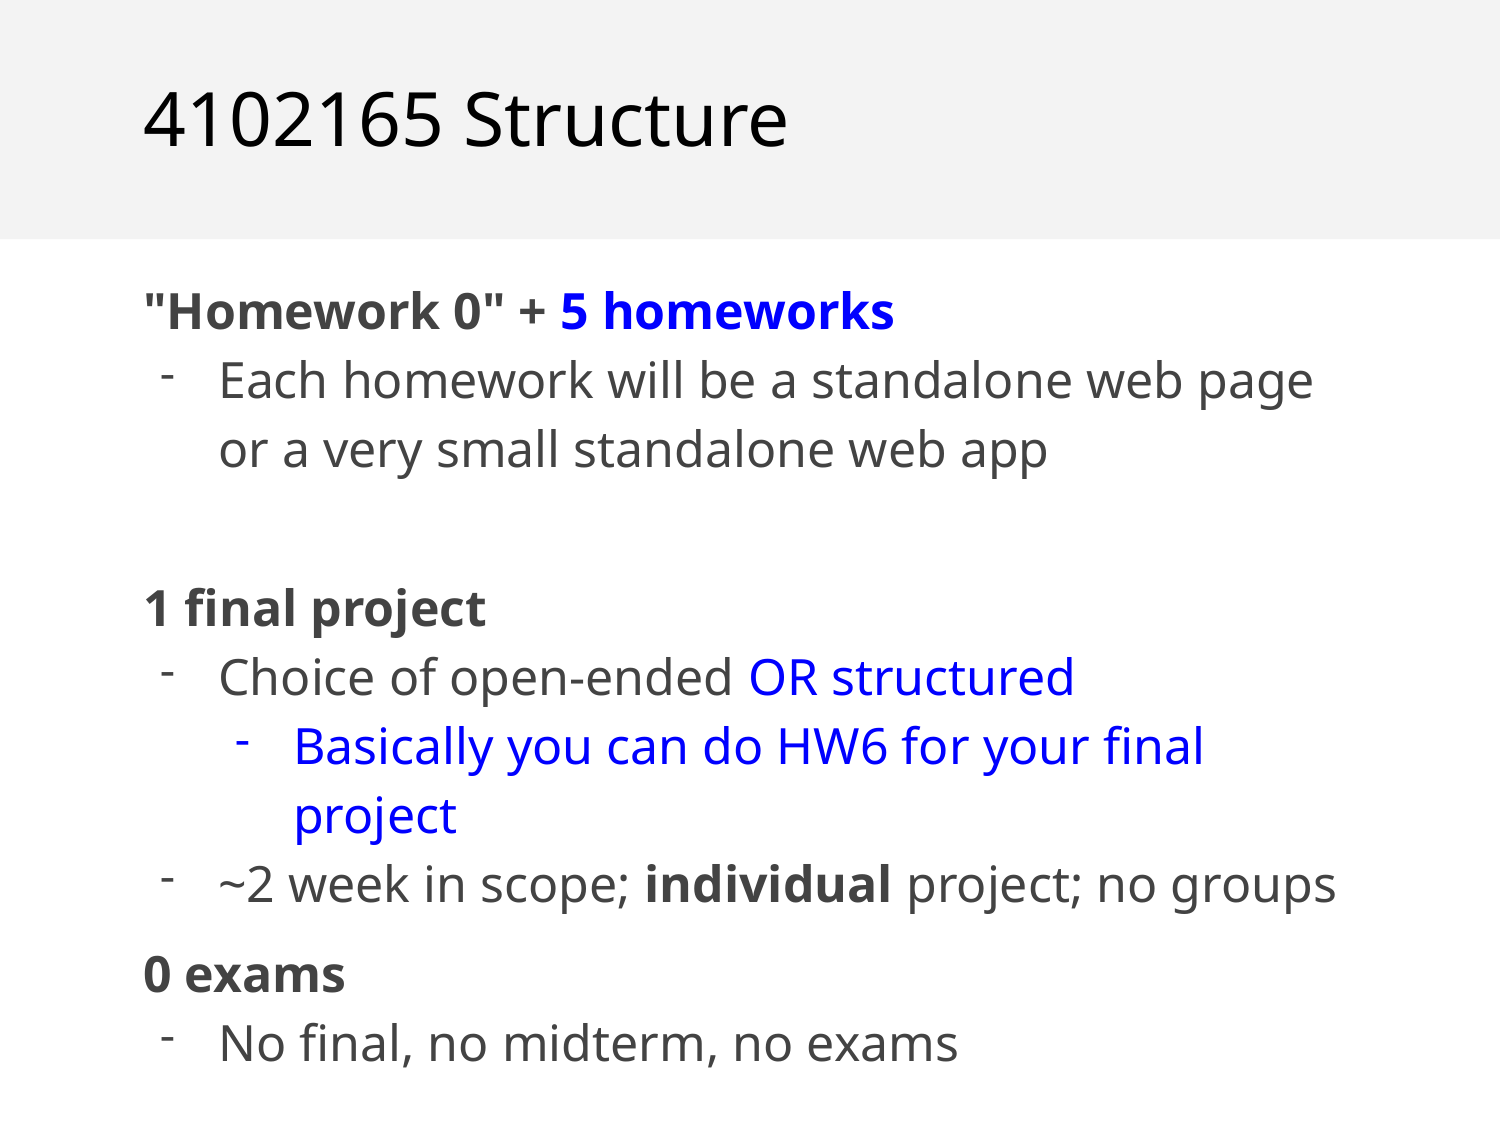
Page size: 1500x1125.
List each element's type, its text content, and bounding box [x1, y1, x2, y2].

title 4102165 Structure [128, 56, 1372, 183]
list "Homework 0" + 5 homeworks Each homework will be a standalone web page or a very small standalone web app 1 final project Choice of open-ended OR structured Basically you can do HW6 for your final project ~2 week in scope; individual project; no groups 0 exams No final, no midterm, no exams [128, 255, 1372, 1004]
